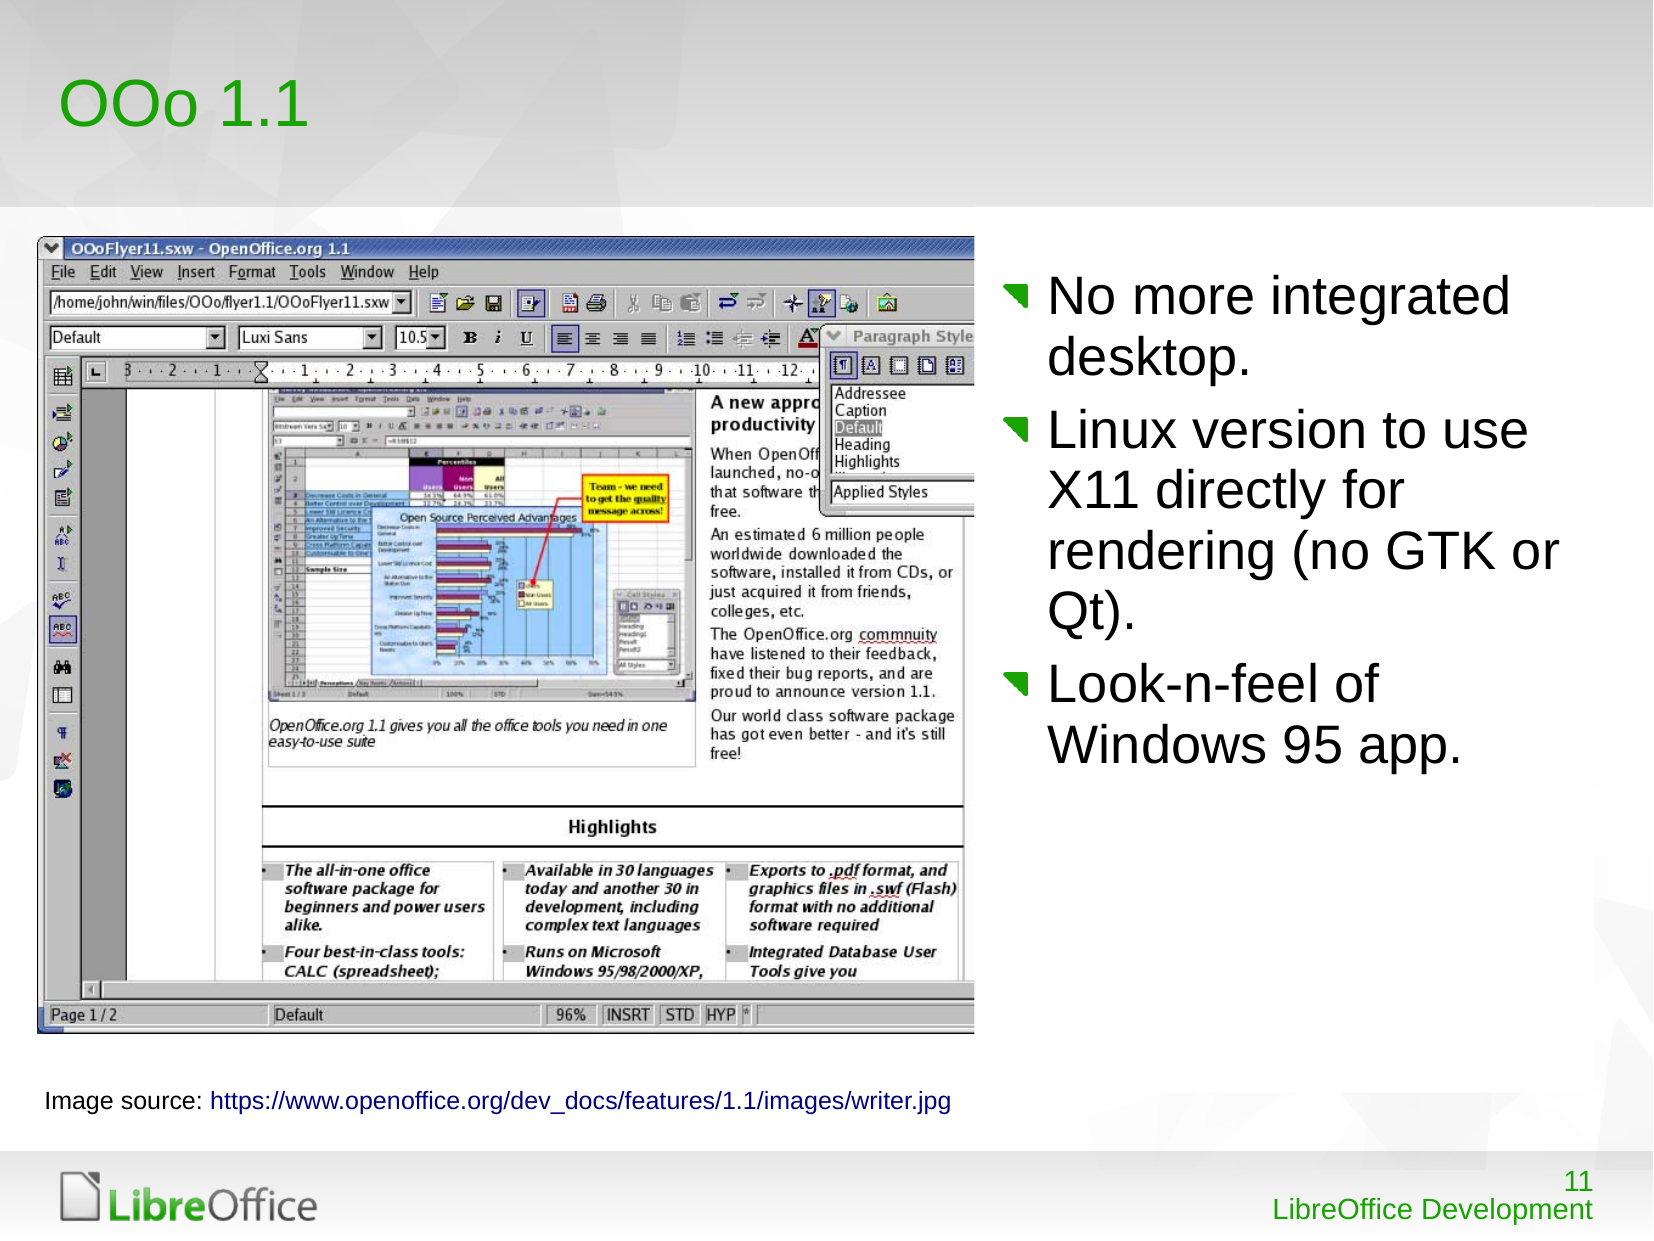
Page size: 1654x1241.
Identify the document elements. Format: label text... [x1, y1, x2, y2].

text_box Image source: https://www.openoffice.org/dev_docs/features/1.1/images/writer.jpg [29, 1079, 968, 1123]
picture [41, 1152, 337, 1241]
text_box [974, 206, 1595, 1093]
title OOo 1.1 [58, 29, 1594, 178]
picture [0, 0, 1653, 1170]
list No more integrated desktop. Linux version to use X11 directly for rendering (no GTK or Qt). Look-n-feel of Windows 95 app. [1003, 265, 1594, 986]
